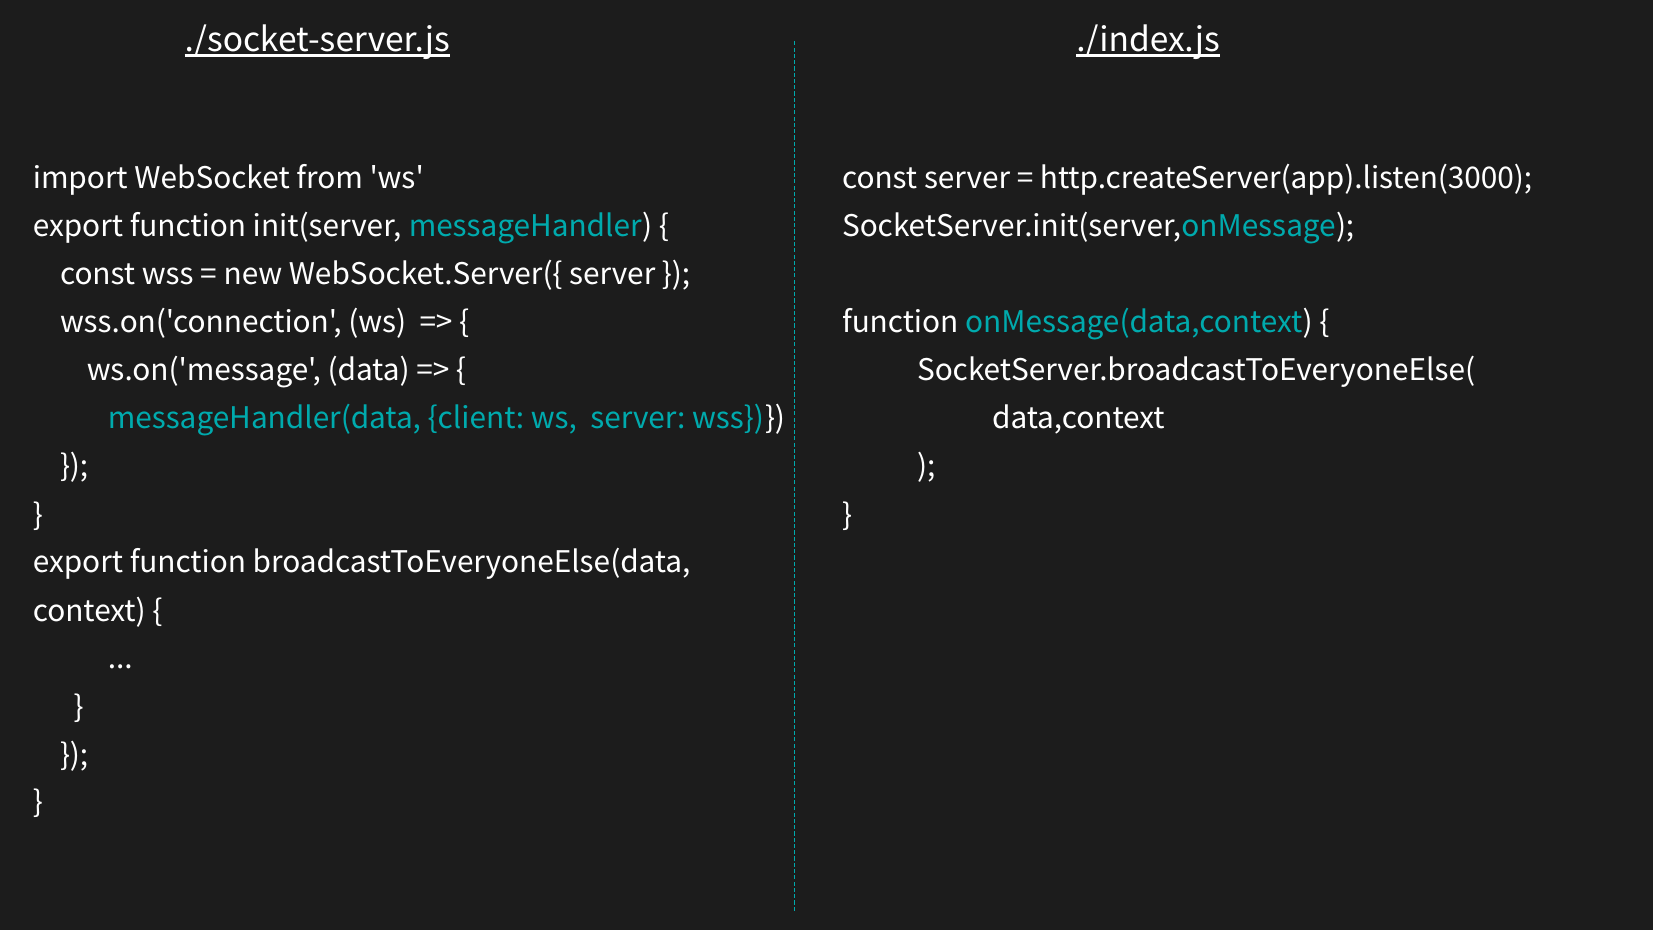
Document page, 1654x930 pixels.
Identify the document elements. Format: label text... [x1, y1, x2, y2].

text_box ./socket-server.js [169, 0, 466, 70]
text_box import WebSocket from 'ws' export function init(server, messageHandler) { const wss = new WebSocket.Server({ server }); wss.on('connection', (ws) => { ws.on('message', (data) => { messageHandler(data, {client: ws, server: wss})}) }); } export function broadcastToEveryoneElse(data, context) { ... } }); } [18, 142, 814, 930]
text_box const server = http.createServer(app).listen(3000); SocketServer.init(server,onMessage); function onMessage(data,context) { SocketServer.broadcastToEveryoneElse( data,context ); } [827, 142, 1623, 930]
text_box ./index.js [1061, 0, 1235, 70]
